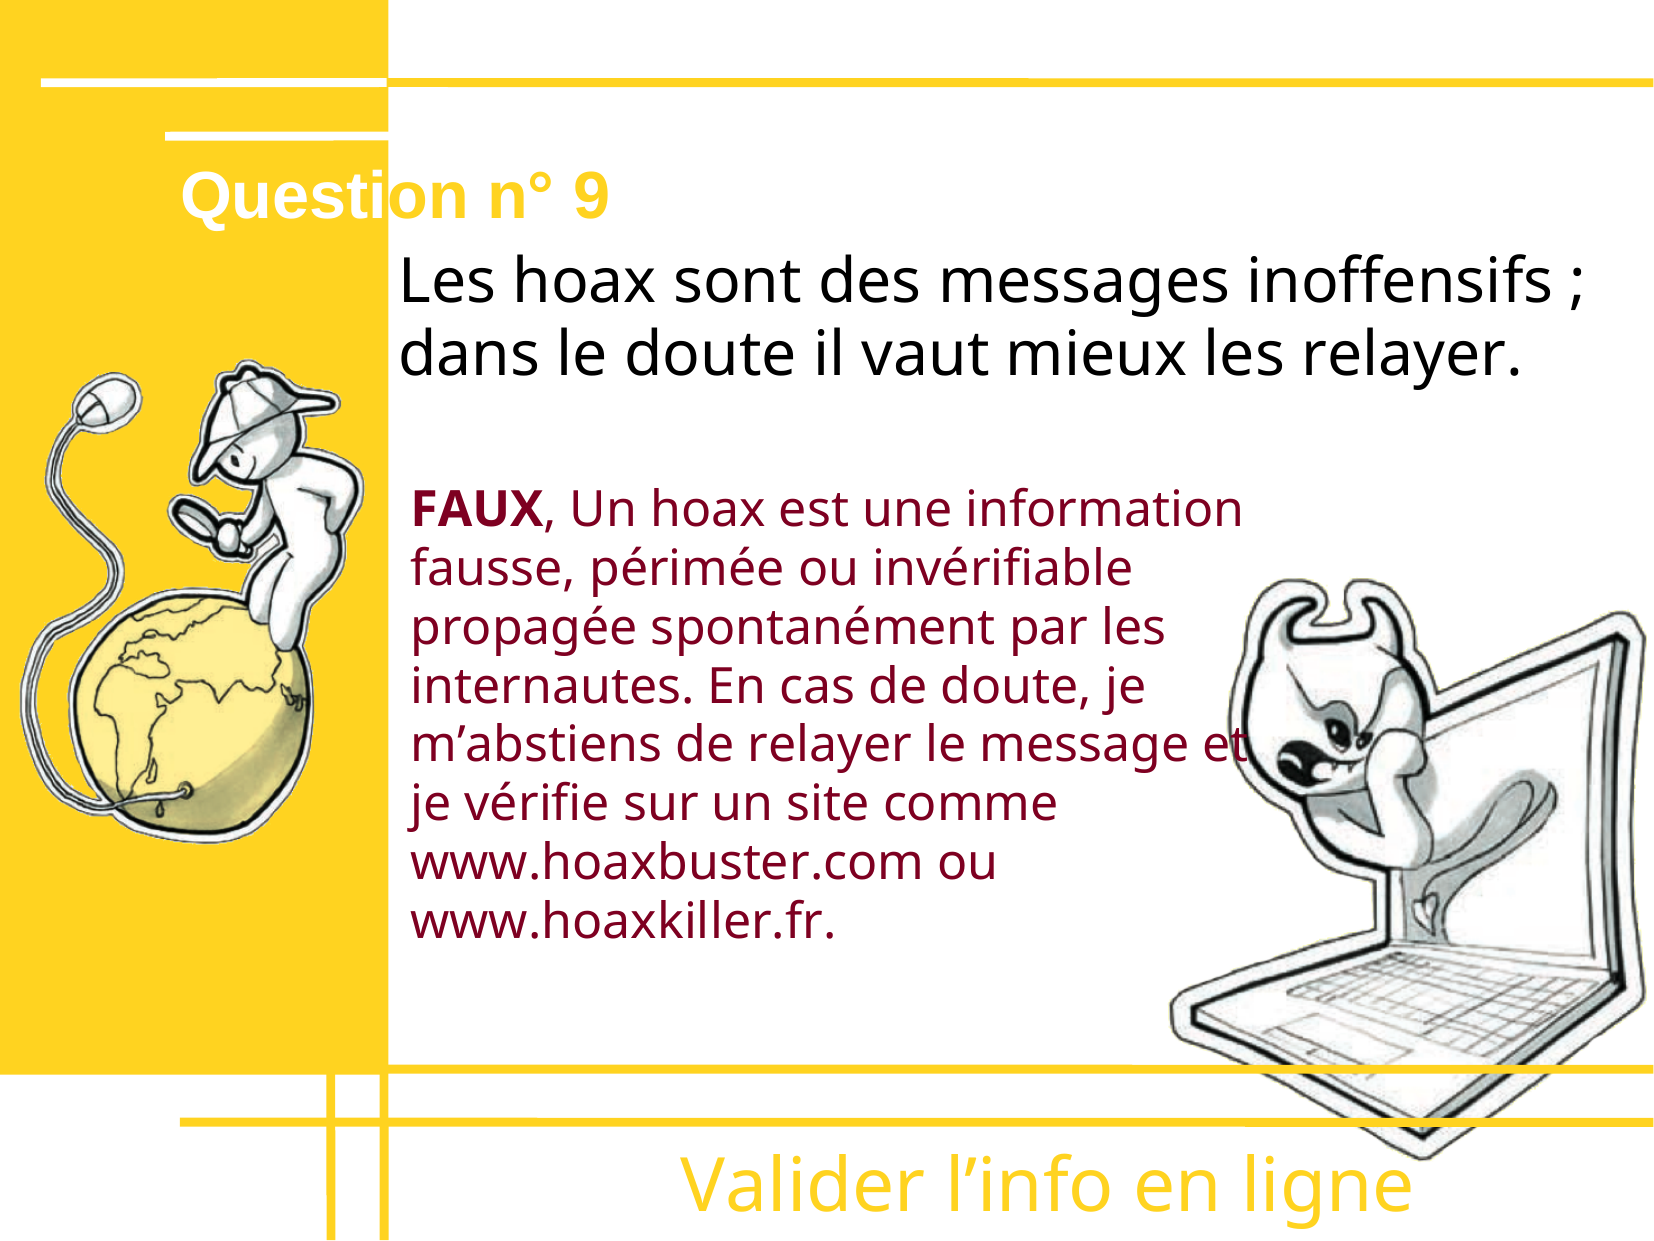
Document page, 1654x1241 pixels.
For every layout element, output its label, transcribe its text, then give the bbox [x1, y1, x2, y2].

text_box Les hoax sont des messages inoffensifs ; dans le doute il vaut mieux les relayer. [389, 236, 1625, 461]
picture [1151, 1127, 1654, 1182]
text_box Question n° 9 [165, 141, 1406, 243]
text_box FAUX, Un hoax est une information fausse, périmée ou invérifiable propagée spontanément par les internautes. En cas de doute, je m’abstiens de relayer le message et je vérifie sur un site comme www.hoaxbuster.com ou www.hoaxkiller.fr. [395, 472, 1264, 1012]
picture [1151, 1074, 1654, 1117]
picture [6, 354, 379, 857]
text_box Valider lʼinfo en ligne [472, 1133, 1625, 1236]
picture [1151, 565, 1654, 1064]
text_box [0, 0, 379, 1064]
